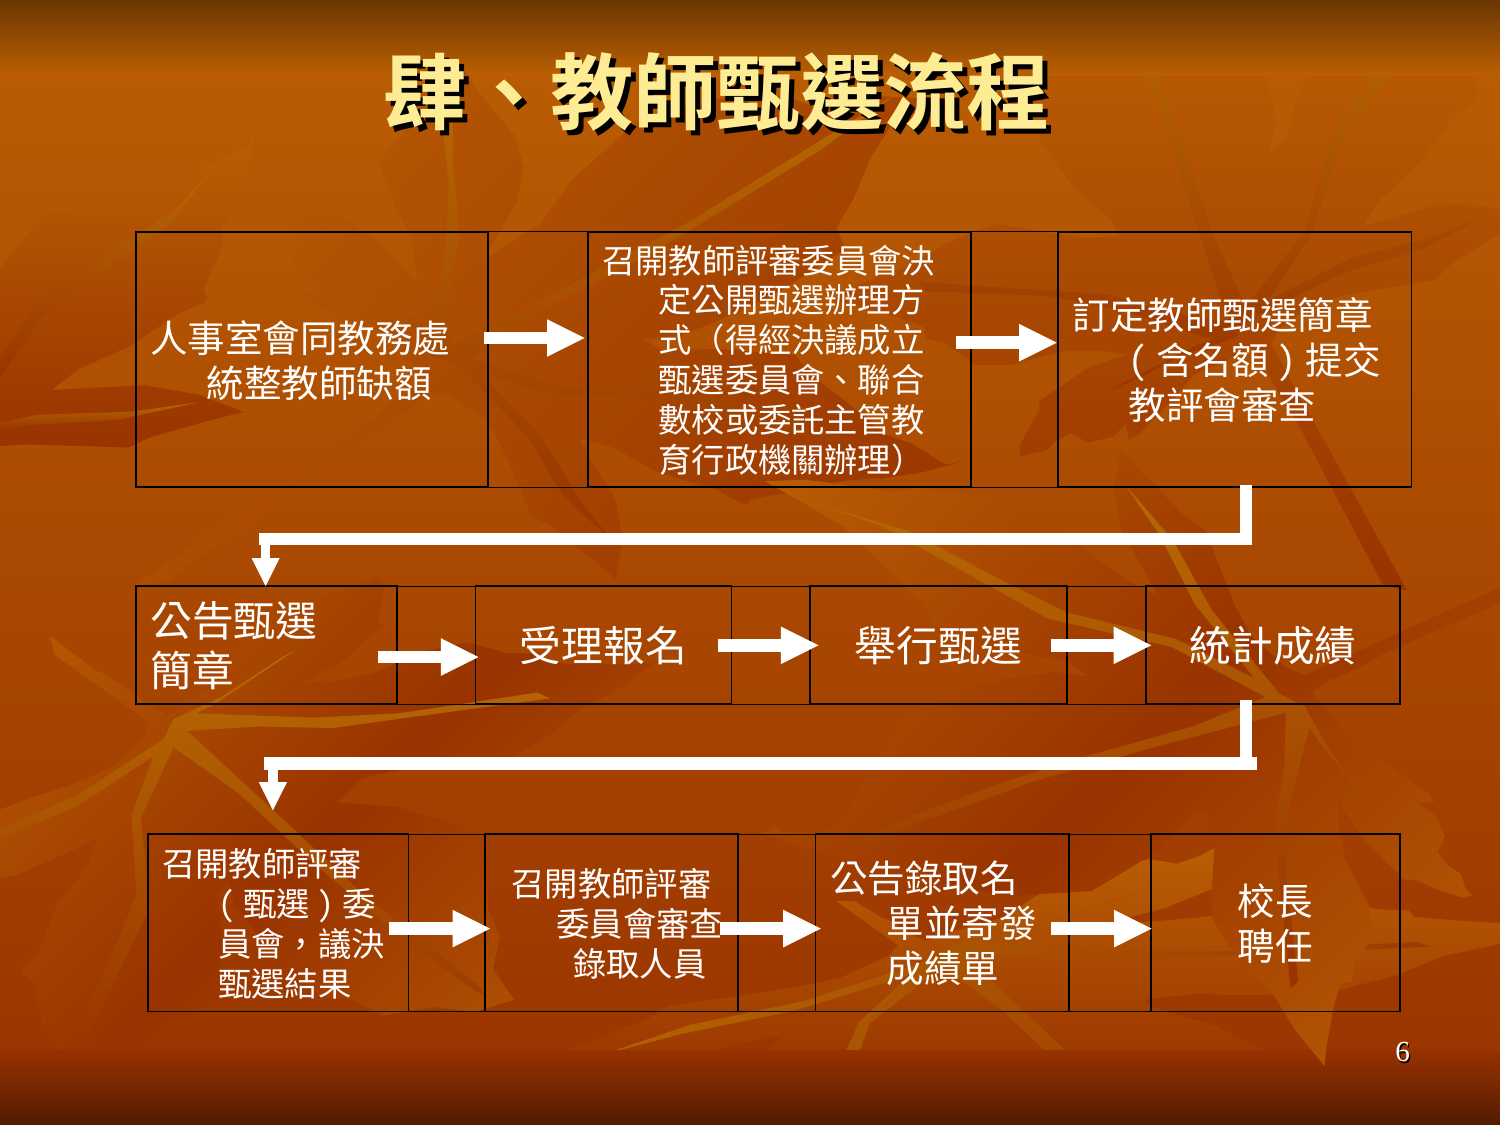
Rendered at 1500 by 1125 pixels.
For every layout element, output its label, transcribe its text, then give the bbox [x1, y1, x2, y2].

table_header 舉行甄選 [811, 587, 1066, 703]
table_header 人事室會同教務處統整教師缺額 [137, 233, 487, 486]
table_header 召開教師評審(甄選)委員會，議決甄選結果 [149, 835, 408, 1011]
table_header [1070, 930, 1150, 1011]
table_header 受理報名 [476, 587, 731, 703]
table_header [1068, 649, 1145, 704]
table_header [732, 587, 809, 640]
table_header [739, 933, 815, 1011]
table_header [972, 344, 1057, 487]
table_header 校長 聘任 [1152, 835, 1399, 1011]
table_header 訂定教師甄選簡章(含名額)提交教評會審查 [1059, 233, 1411, 486]
table_header 統計成績 [1147, 587, 1399, 703]
table_header [409, 933, 484, 1011]
table_header [398, 660, 475, 704]
table_header [1068, 587, 1145, 641]
table_header [739, 835, 815, 925]
table_header [409, 835, 484, 925]
table_header 召開教師評審委員會審查錄取人員 [486, 835, 737, 1011]
table_header [1070, 835, 1150, 927]
table_header [732, 651, 809, 704]
table_header 公告錄取名單並寄發成績單 [816, 835, 1068, 1011]
table_header [398, 587, 475, 654]
table_header [489, 232, 587, 487]
table_header 召開教師評審委員會決定公開甄選辦理方式（得經決議成立甄選委員會、聯合數校或委託主管教育行政機關辦理） [589, 233, 970, 486]
table_header [972, 232, 1057, 342]
table_header 公告甄選 簡章 [137, 587, 396, 703]
title 肆、教師甄選流程 [76, 42, 1377, 138]
